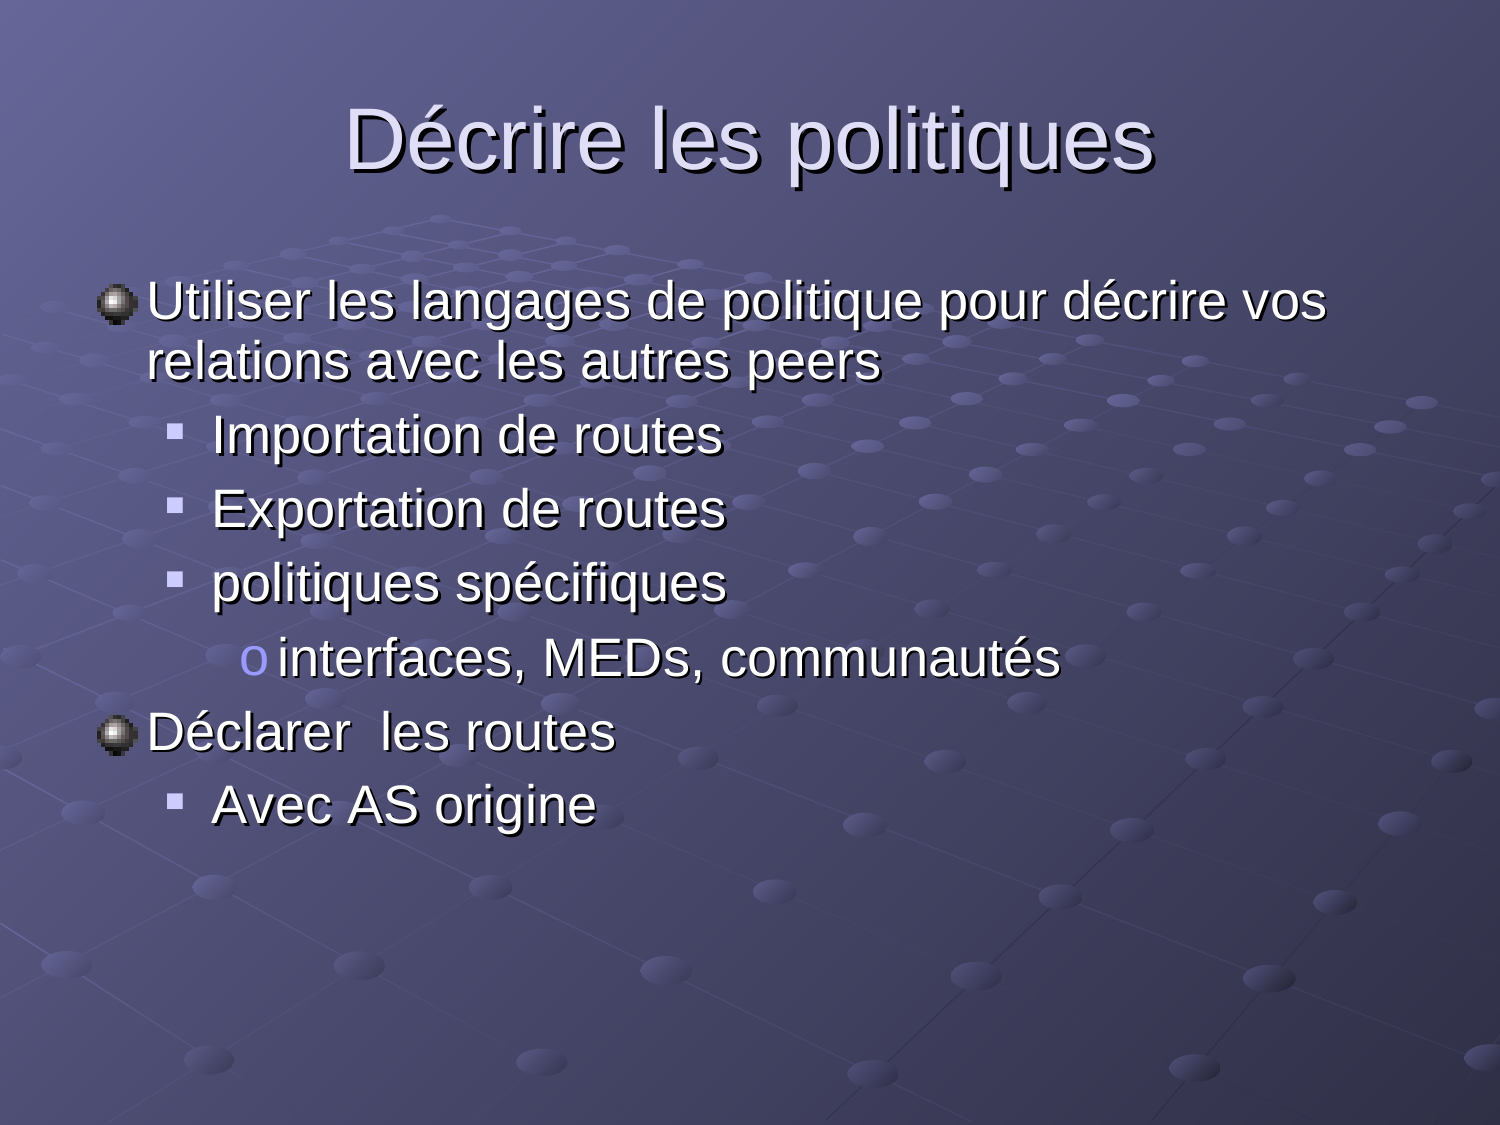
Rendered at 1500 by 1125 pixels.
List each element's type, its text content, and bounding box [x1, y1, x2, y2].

list Utiliser les langages de politique pour décrire vos relations avec les autres peers Importation de routes Exportation de routes politiques spécifiques interfaces, MEDs, communautés Déclarer les routes Avec AS origine [75, 262, 1426, 1007]
title Décrire les politiques [75, 45, 1426, 233]
